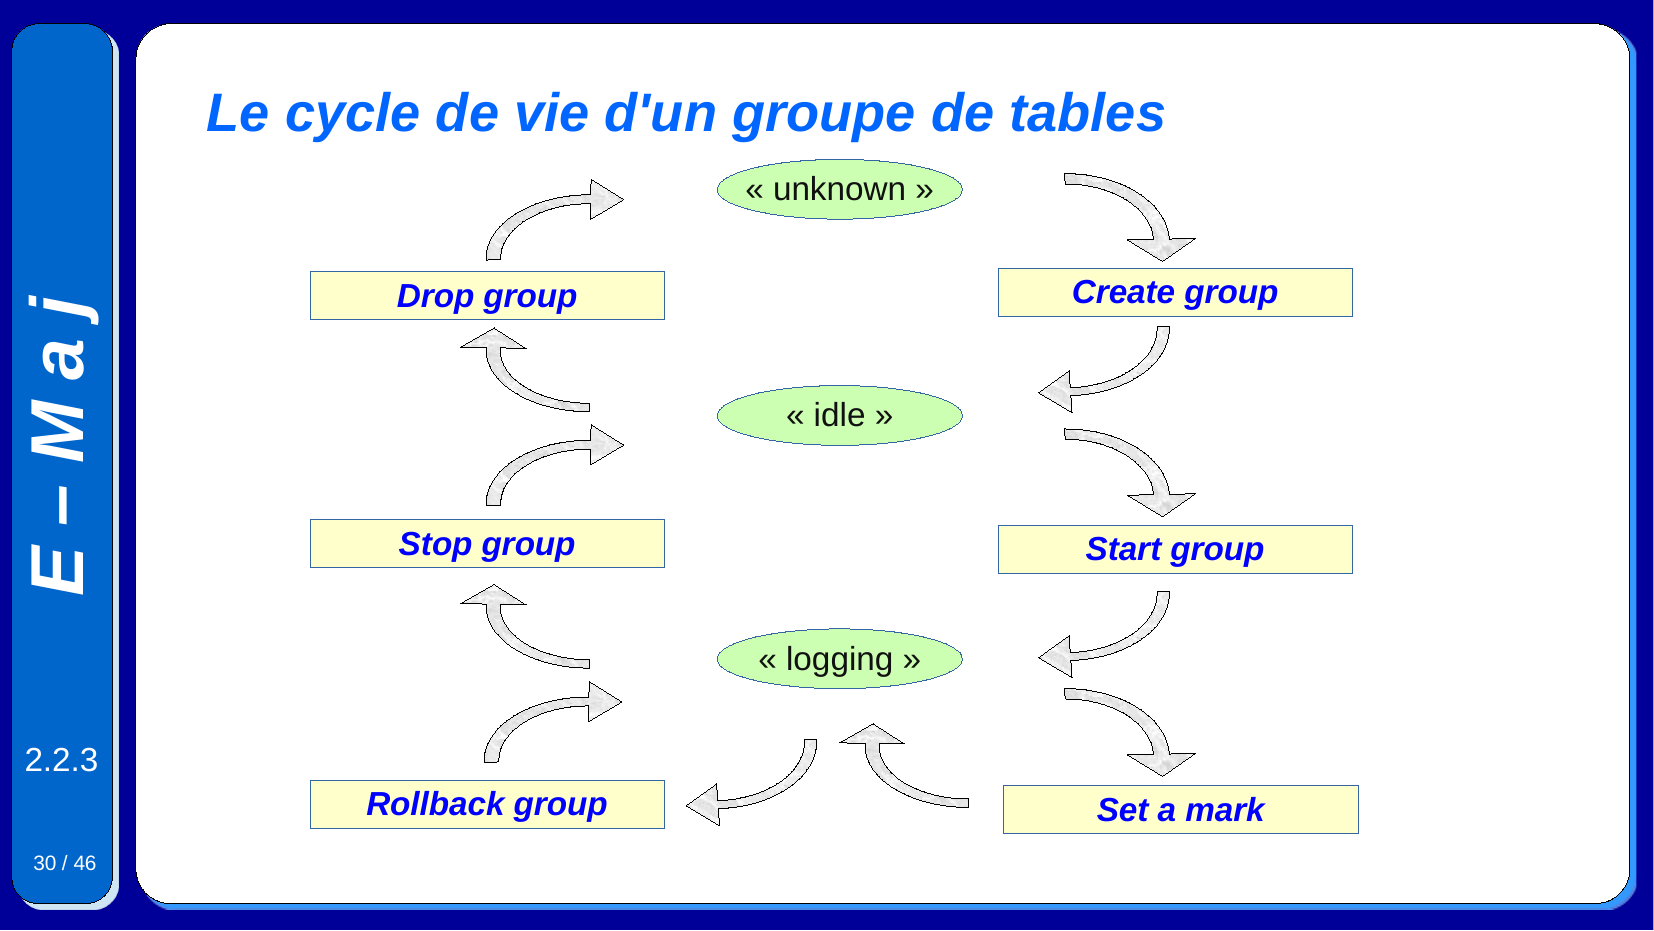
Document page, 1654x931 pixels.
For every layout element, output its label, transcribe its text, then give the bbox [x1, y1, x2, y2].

text_box [1038, 326, 1170, 413]
text_box Rollback group [310, 780, 665, 829]
text_box « unknown » [717, 159, 963, 220]
text_box Set a mark [1003, 785, 1359, 834]
text_box « idle » [717, 385, 963, 446]
text_box [839, 723, 969, 808]
text_box [686, 739, 817, 826]
text_box « logging » [717, 628, 963, 689]
title Le cycle de vie d'un groupe de tables [206, 34, 1593, 191]
text_box [486, 424, 624, 506]
text_box [1064, 173, 1196, 262]
text_box [1064, 428, 1196, 517]
text_box Create group [998, 268, 1353, 317]
text_box [486, 179, 624, 261]
text_box Stop group [310, 519, 665, 568]
text_box [1064, 688, 1196, 777]
text_box [484, 681, 622, 763]
text_box Start group [998, 525, 1353, 574]
text_box Drop group [310, 271, 665, 320]
text_box [460, 584, 590, 669]
text_box [1038, 591, 1170, 678]
text_box [460, 327, 590, 412]
